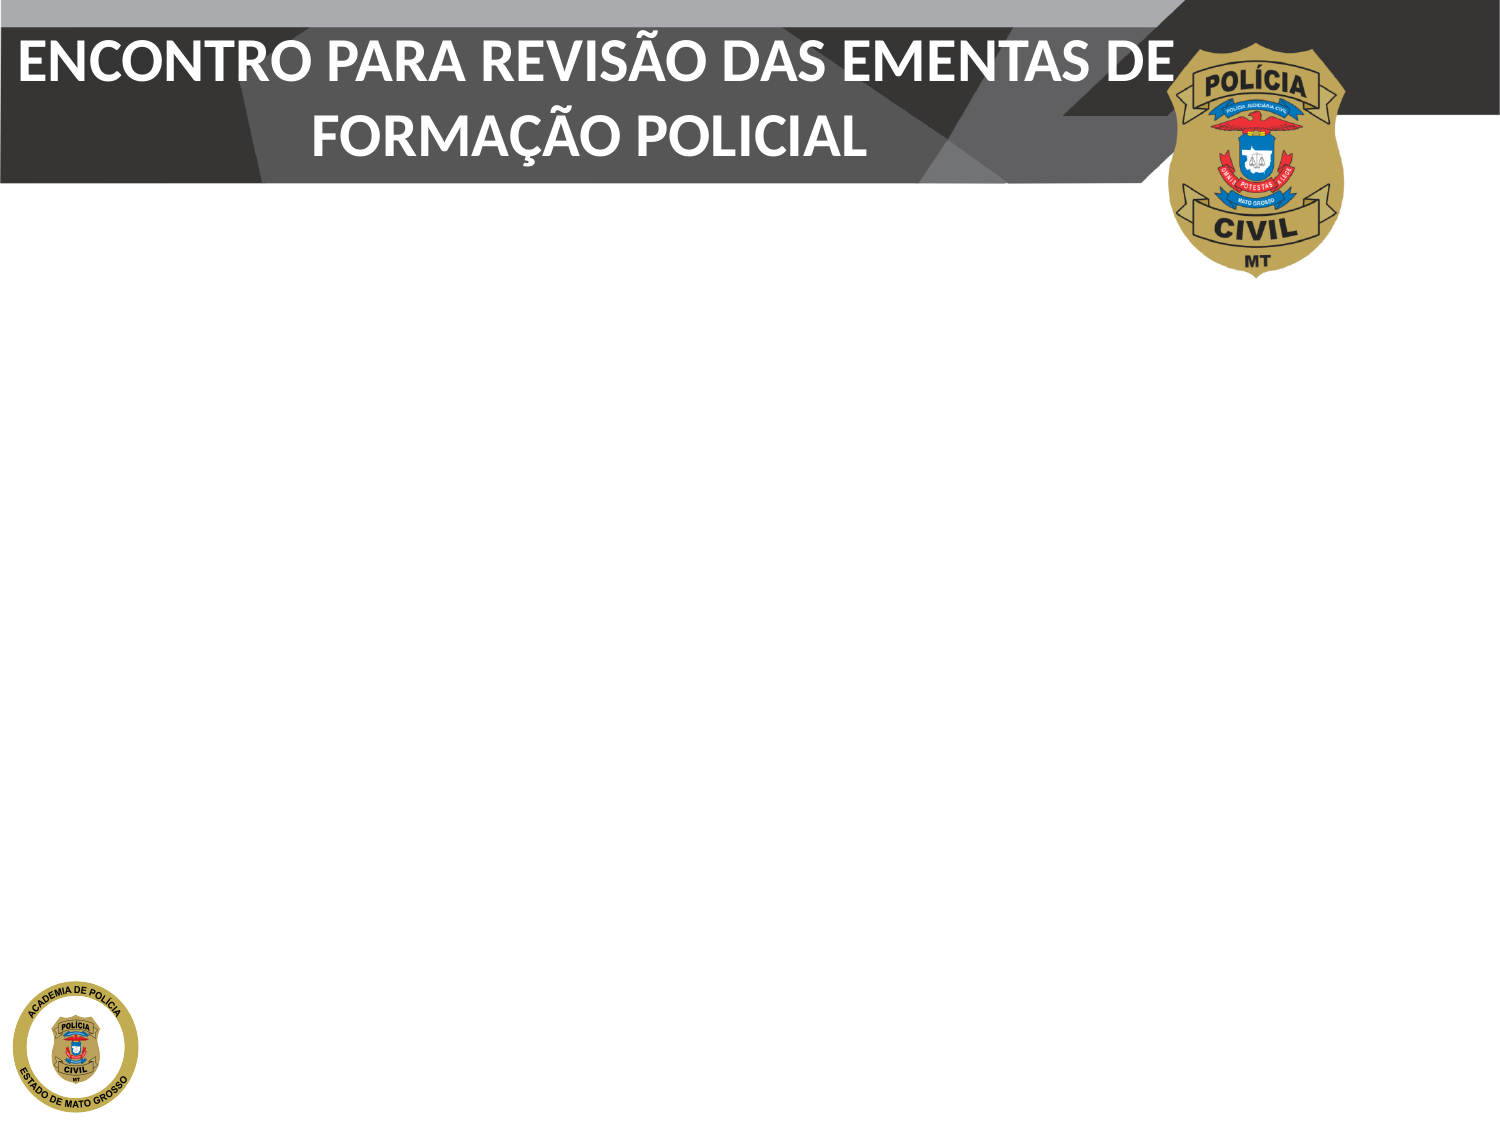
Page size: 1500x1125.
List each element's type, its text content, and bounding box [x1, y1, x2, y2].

picture [0, 0, 1500, 279]
picture [0, 974, 148, 1123]
title ENCONTRO PARA REVISÃO DAS EMENTAS DE FORMAÇÃO POLICIAL [0, 103, 1195, 175]
